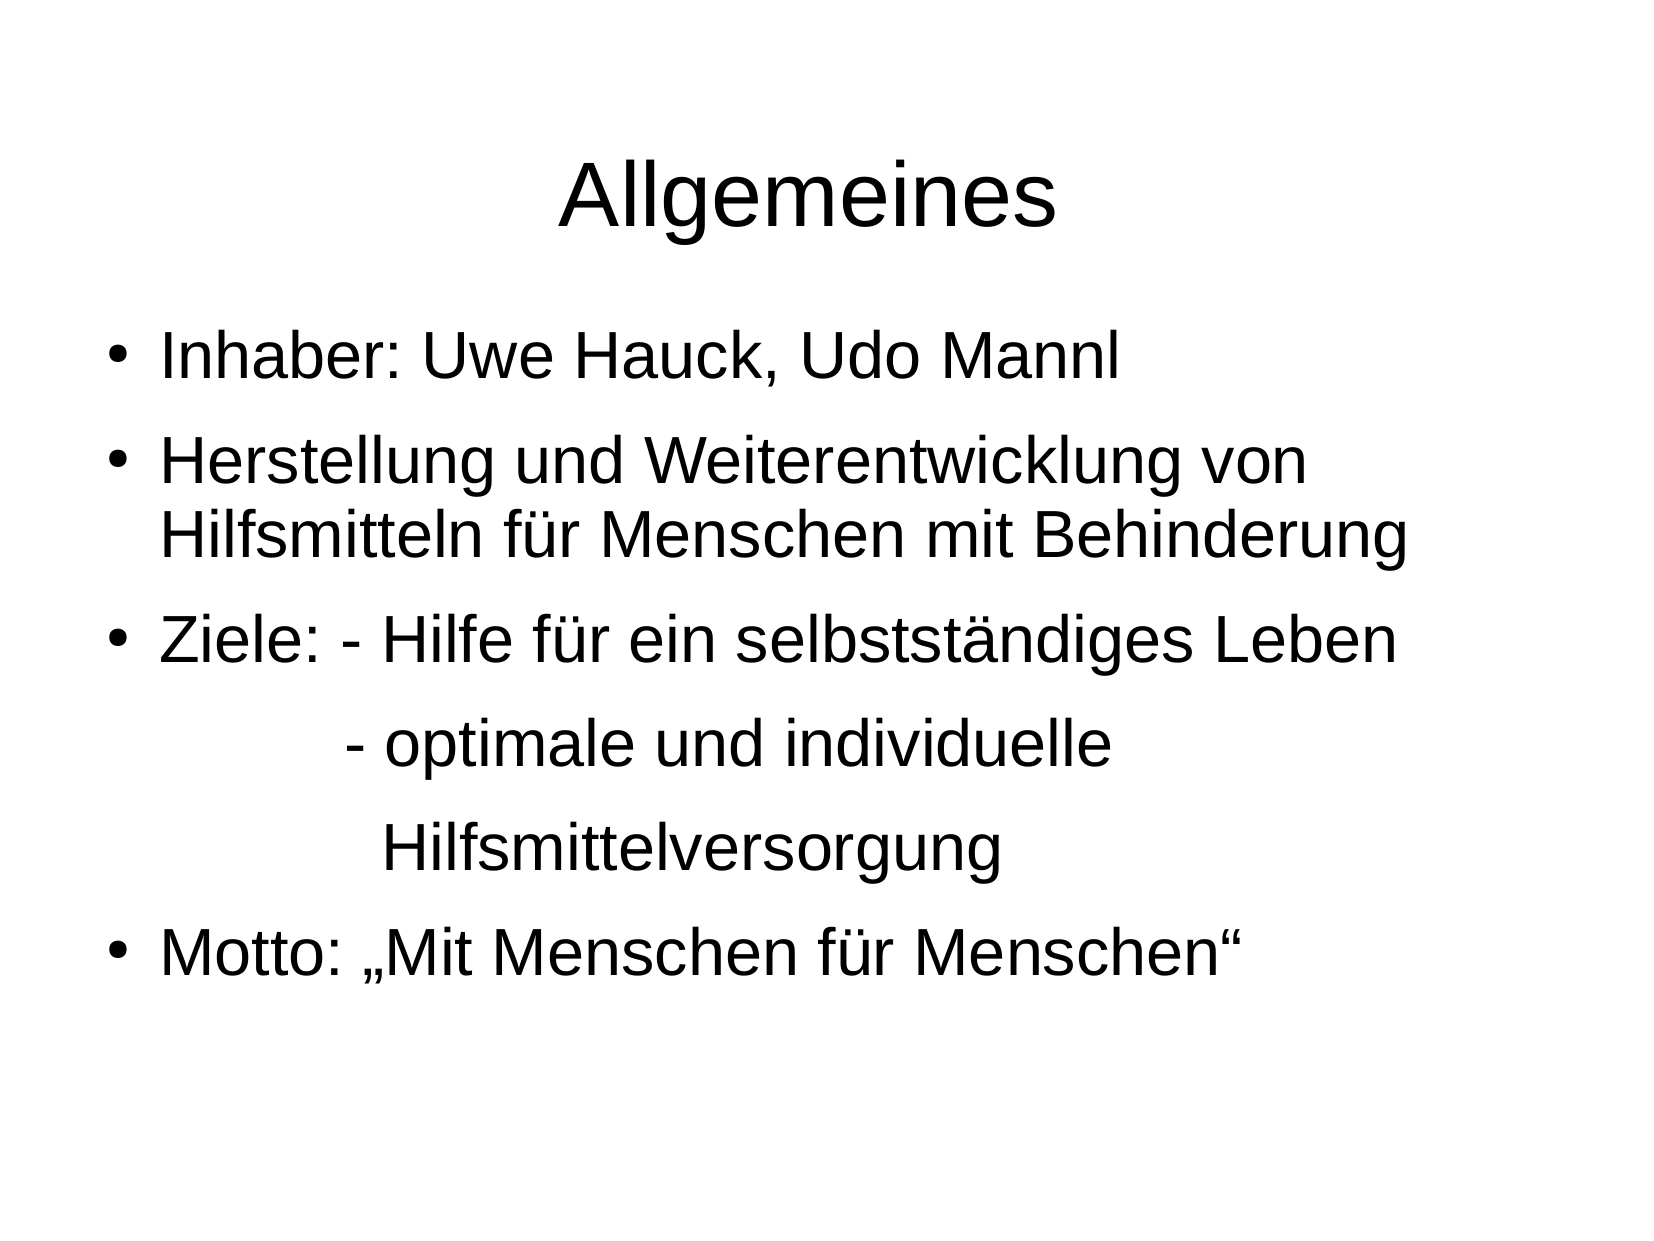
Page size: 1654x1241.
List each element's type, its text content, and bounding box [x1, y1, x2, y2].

title Allgemeines [82, 90, 1536, 298]
list Inhaber: Uwe Hauck, Udo Mannl Herstellung und Weiterentwicklung von Hilfsmitteln für Menschen mit Behinderung Ziele: - Hilfe für ein selbstständiges Leben - optimale und individuelle Hilfsmittelversorgung Motto: „Mit Menschen für Menschen“ [88, 318, 1577, 1123]
